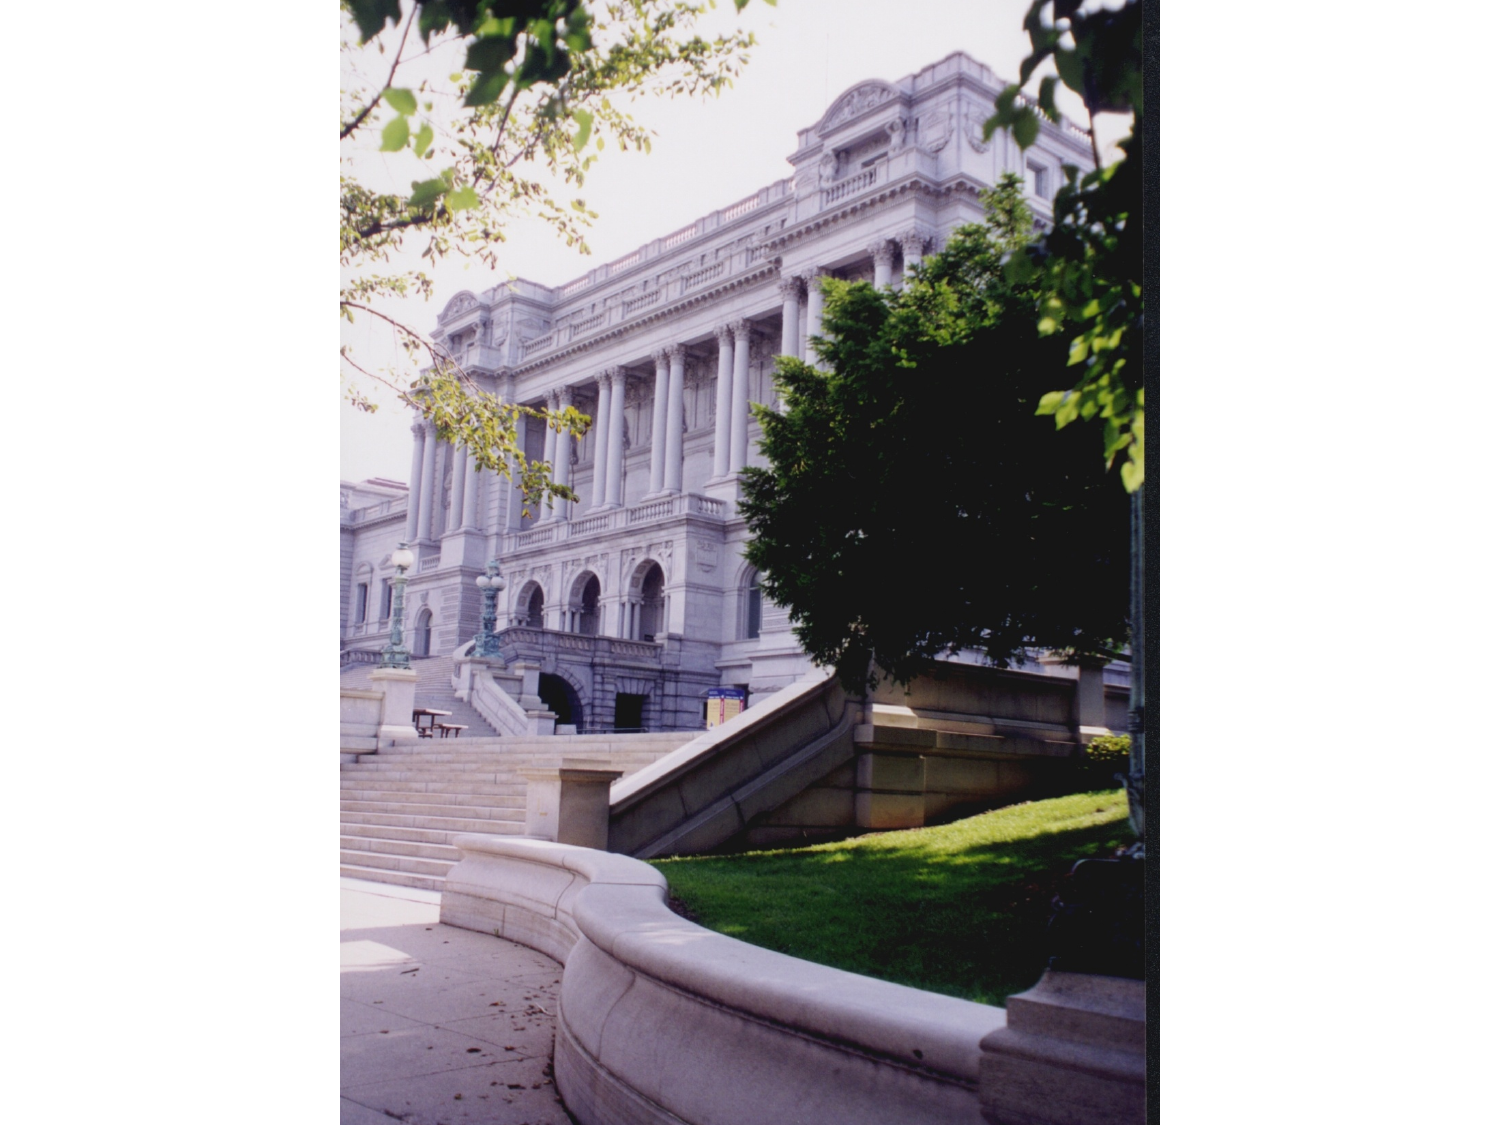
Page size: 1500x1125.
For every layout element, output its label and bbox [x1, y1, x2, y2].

picture [340, 0, 1160, 1125]
